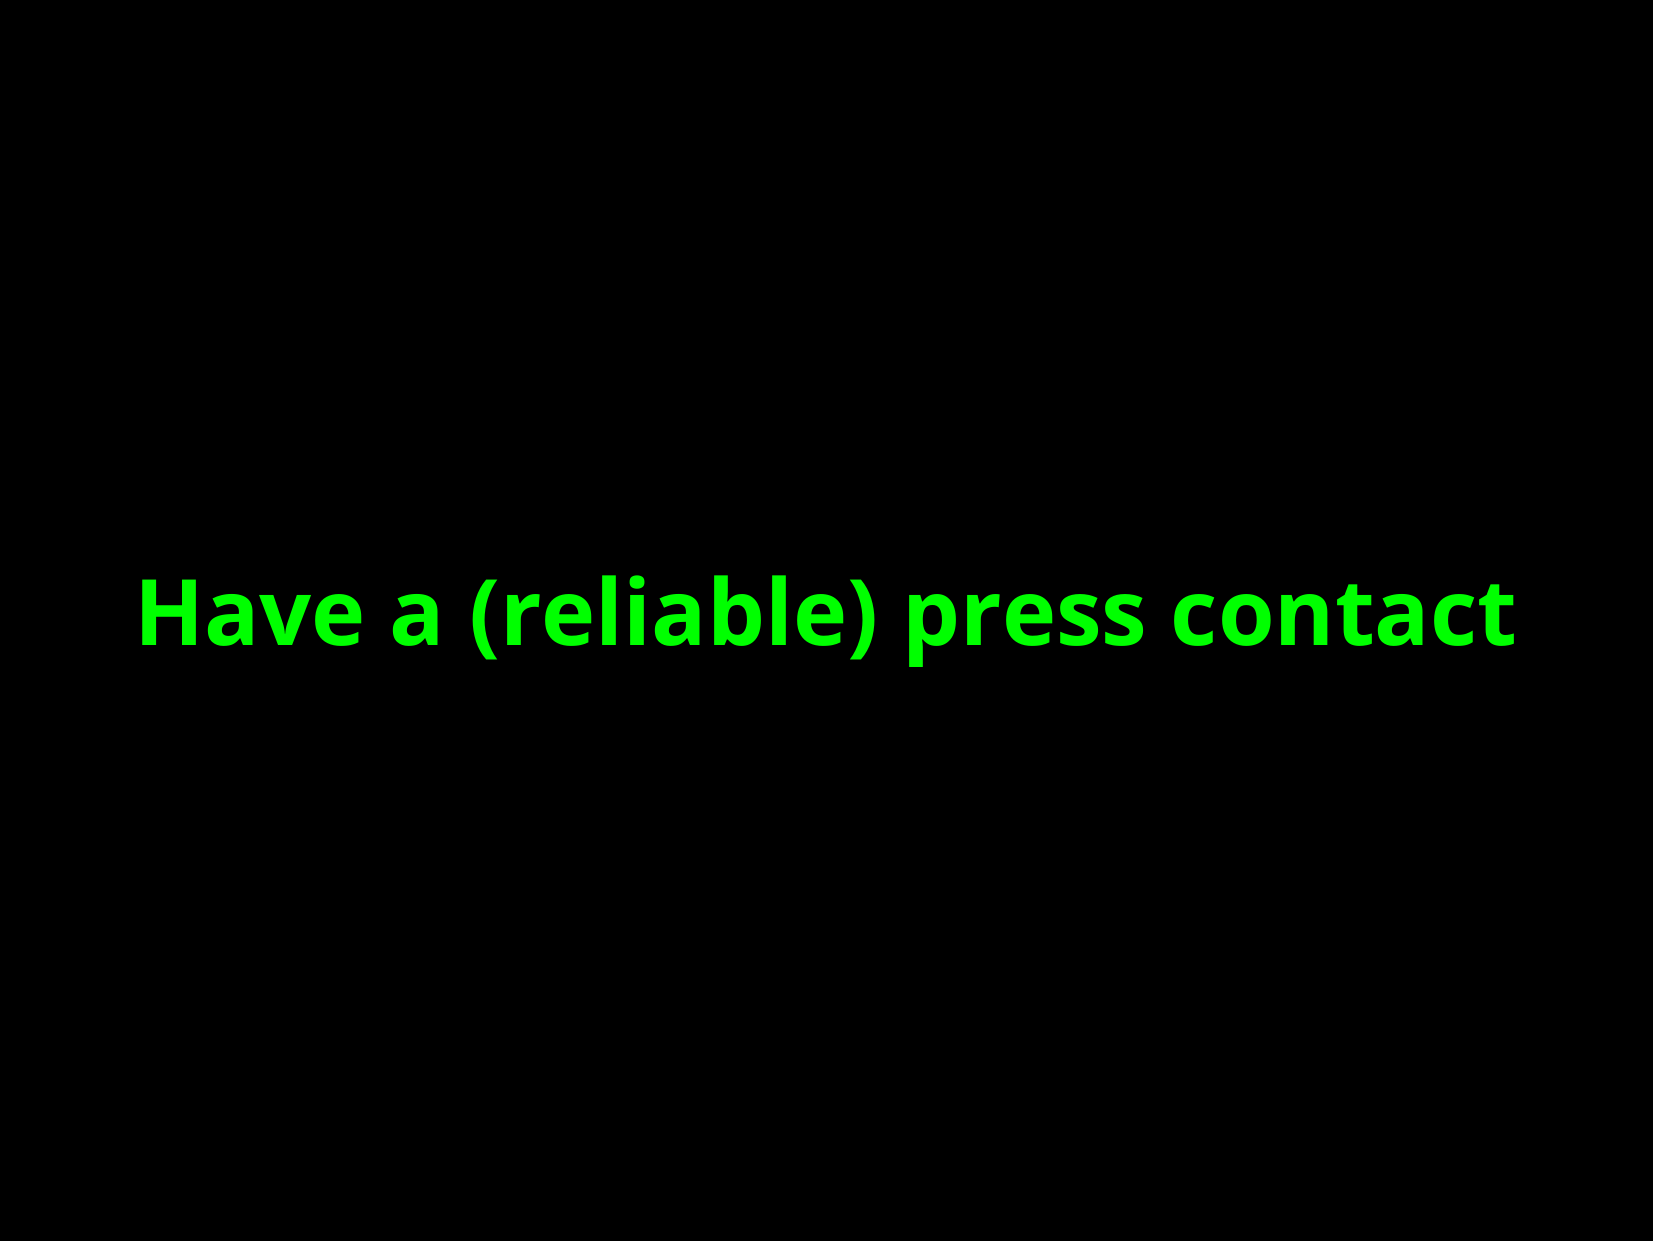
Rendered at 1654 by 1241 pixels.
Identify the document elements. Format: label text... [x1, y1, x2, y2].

title Have a (reliable) press contact [82, 56, 1571, 1163]
